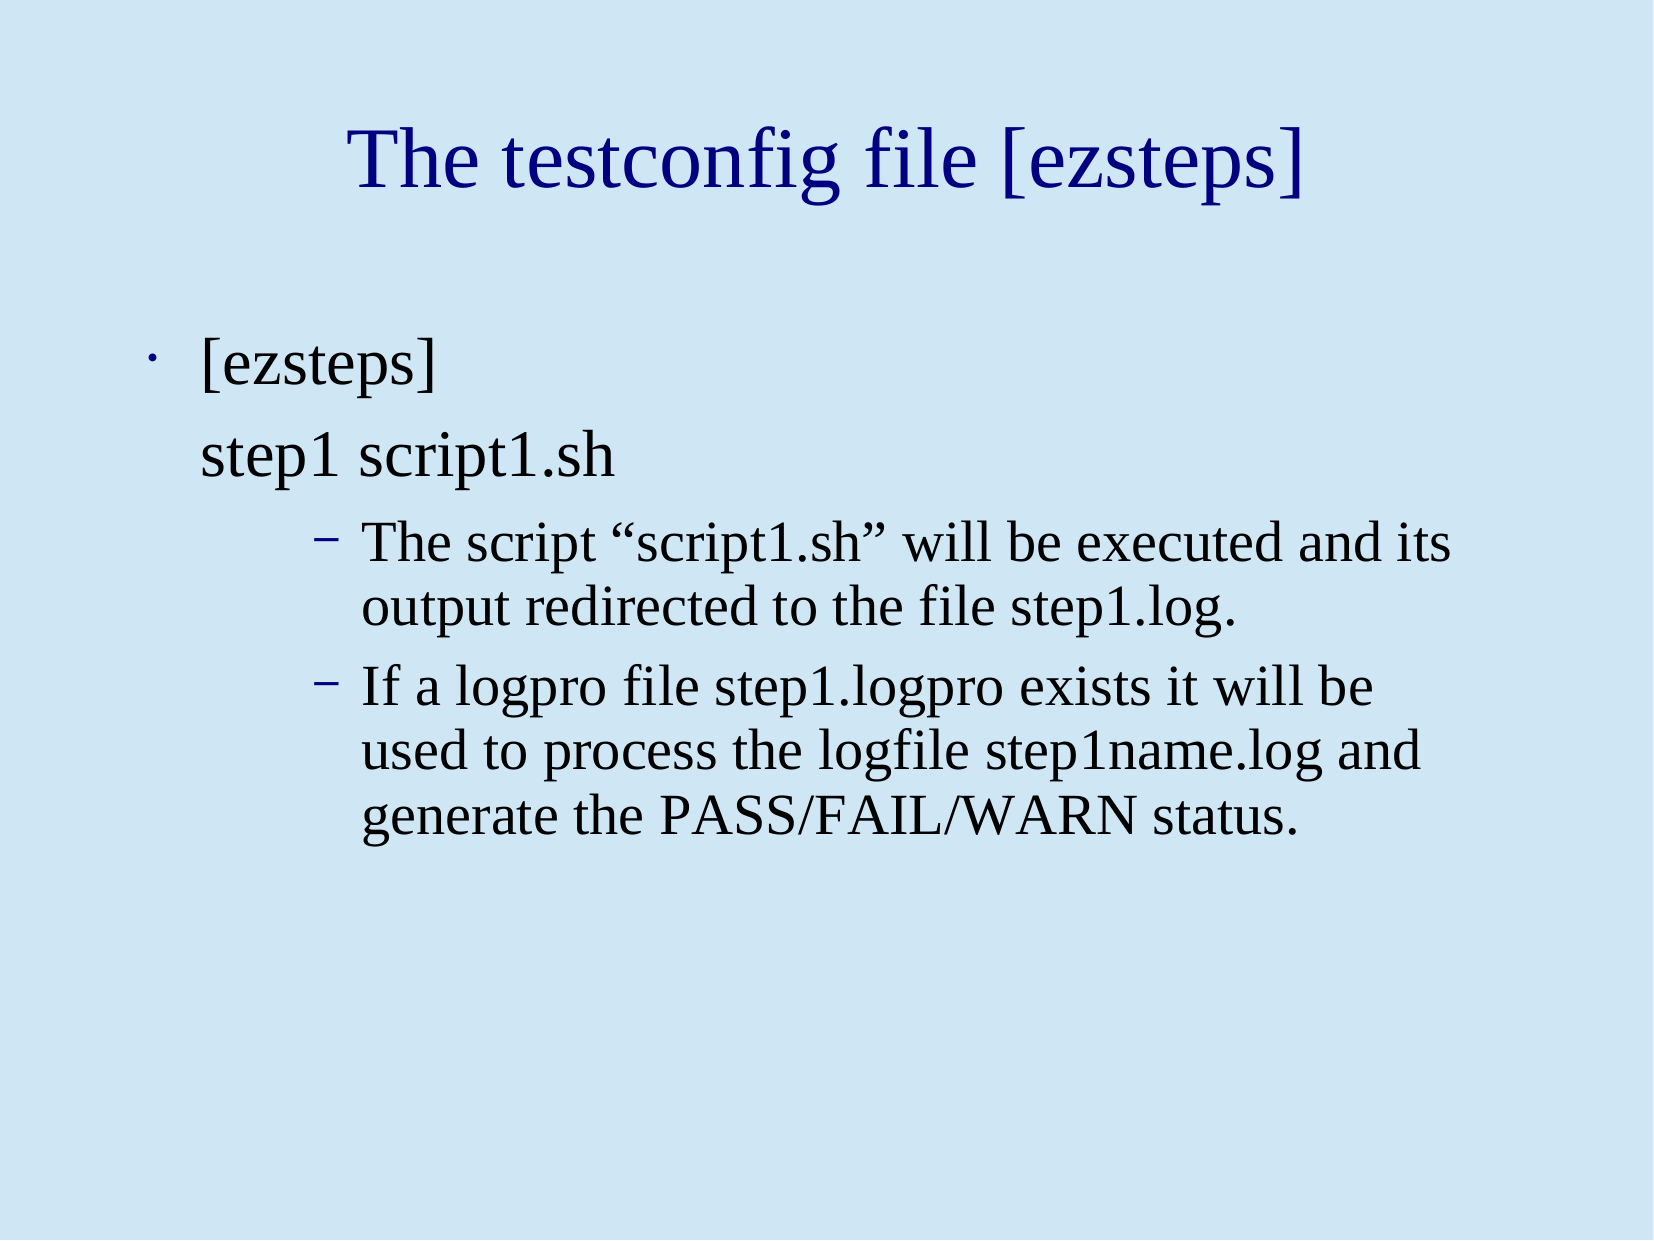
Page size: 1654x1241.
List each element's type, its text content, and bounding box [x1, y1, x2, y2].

title The testconfig file [ezsteps] [82, 55, 1571, 263]
list [ezsteps] step1 script1.sh The script “script1.sh” will be executed and its output redirected to the file step1.log. If a logpro file step1.logpro exists it will be used to process the logfile step1name.log and generate the PASS/FAIL/WARN status. [129, 324, 1489, 1045]
